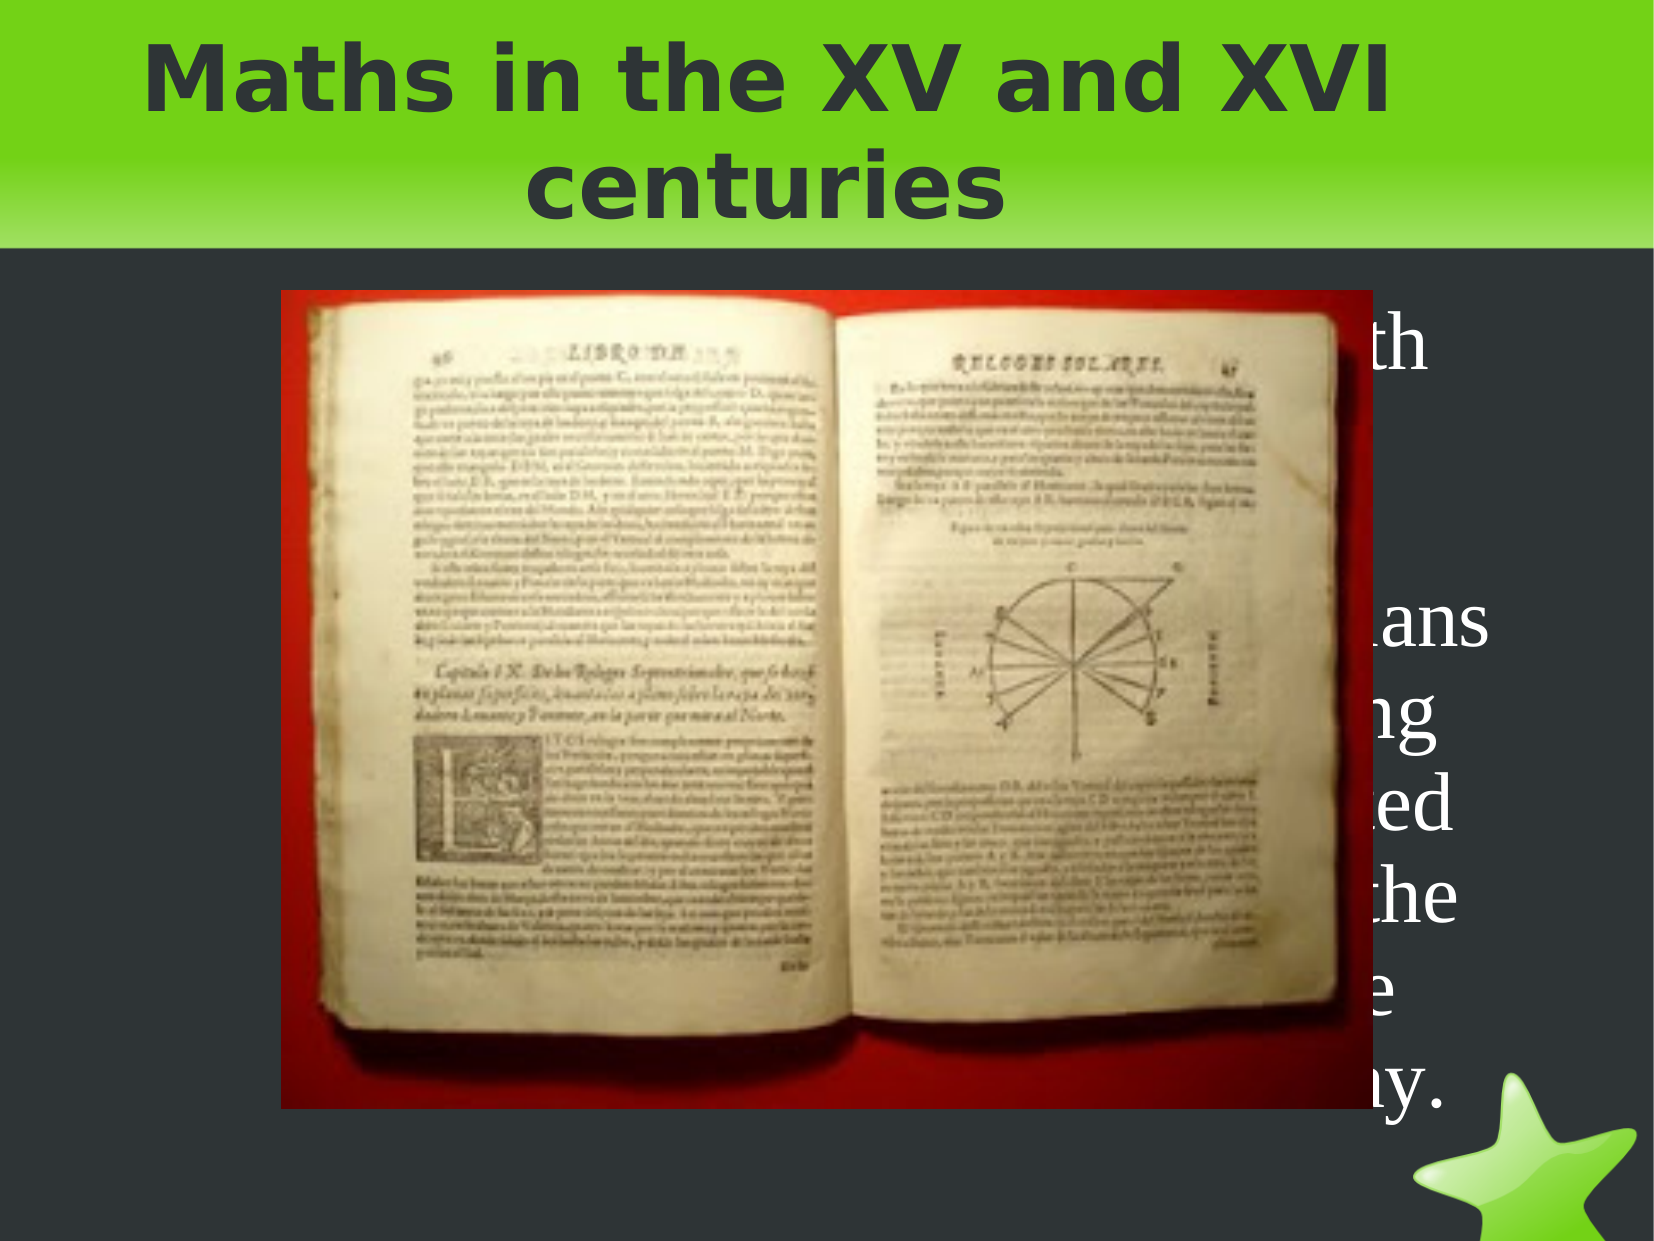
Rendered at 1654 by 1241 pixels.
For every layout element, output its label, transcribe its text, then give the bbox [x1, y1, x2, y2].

picture [0, 0, 1654, 1241]
title Maths in the XV and XVI centuries [76, 25, 1565, 240]
list In the sixteenth century European mathematicians began making unprecedented progress in the world, so we know it today. [826, 295, 1553, 1200]
